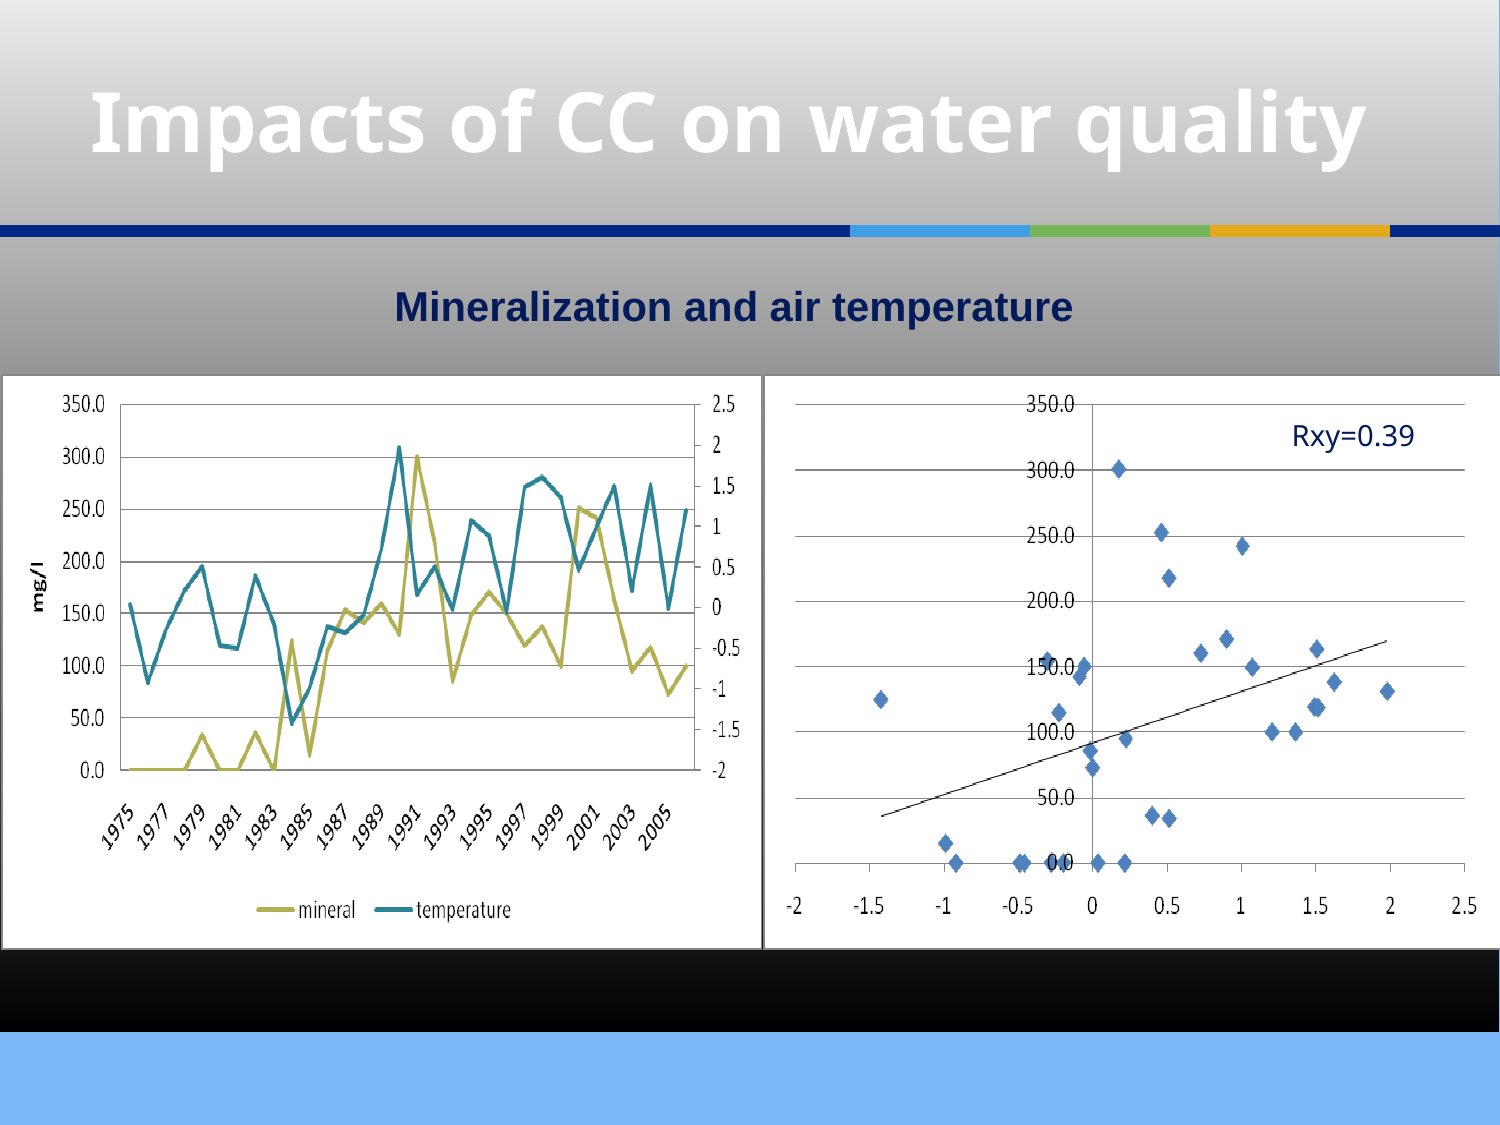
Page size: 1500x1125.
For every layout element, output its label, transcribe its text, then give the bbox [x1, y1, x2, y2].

picture [0, 375, 1500, 950]
title Impacts of CC on water quality [75, 24, 1426, 213]
text_box Mineralization and air temperature [527, 269, 941, 340]
text_box Rxy=0.39 [1254, 410, 1453, 457]
